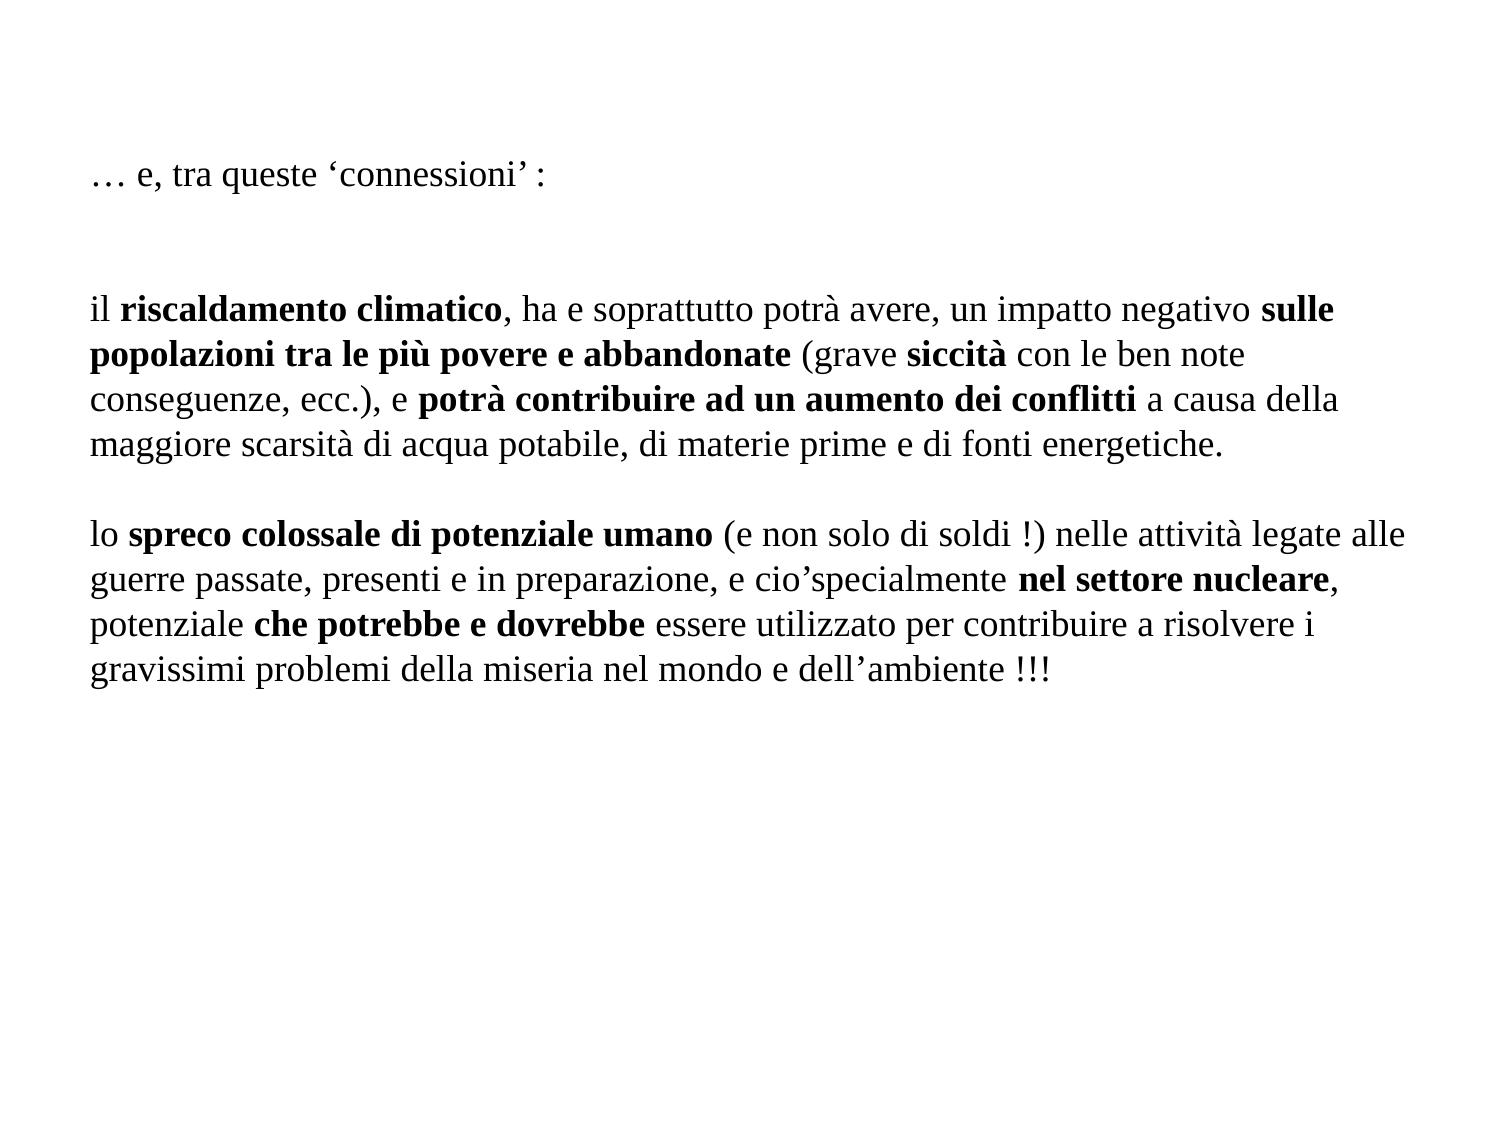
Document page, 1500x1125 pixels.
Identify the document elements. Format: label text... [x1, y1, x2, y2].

list … e, tra queste ‘connessioni’ : il riscaldamento climatico, ha e soprattutto potrà avere, un impatto negativo sulle popolazioni tra le più povere e abbandonate (grave siccità con le ben note conseguenze, ecc.), e potrà contribuire ad un aumento dei conflitti a causa della maggiore scarsità di acqua potabile, di materie prime e di fonti energetiche. lo spreco colossale di potenziale umano (e non solo di soldi !) nelle attività legate alle guerre passate, presenti e in preparazione, e cio’specialmente nel settore nucleare, potenziale che potrebbe e dovrebbe essere utilizzato per contribuire a risolvere i gravissimi problemi della miseria nel mondo e dell’ambiente !!! [75, 81, 1425, 1002]
